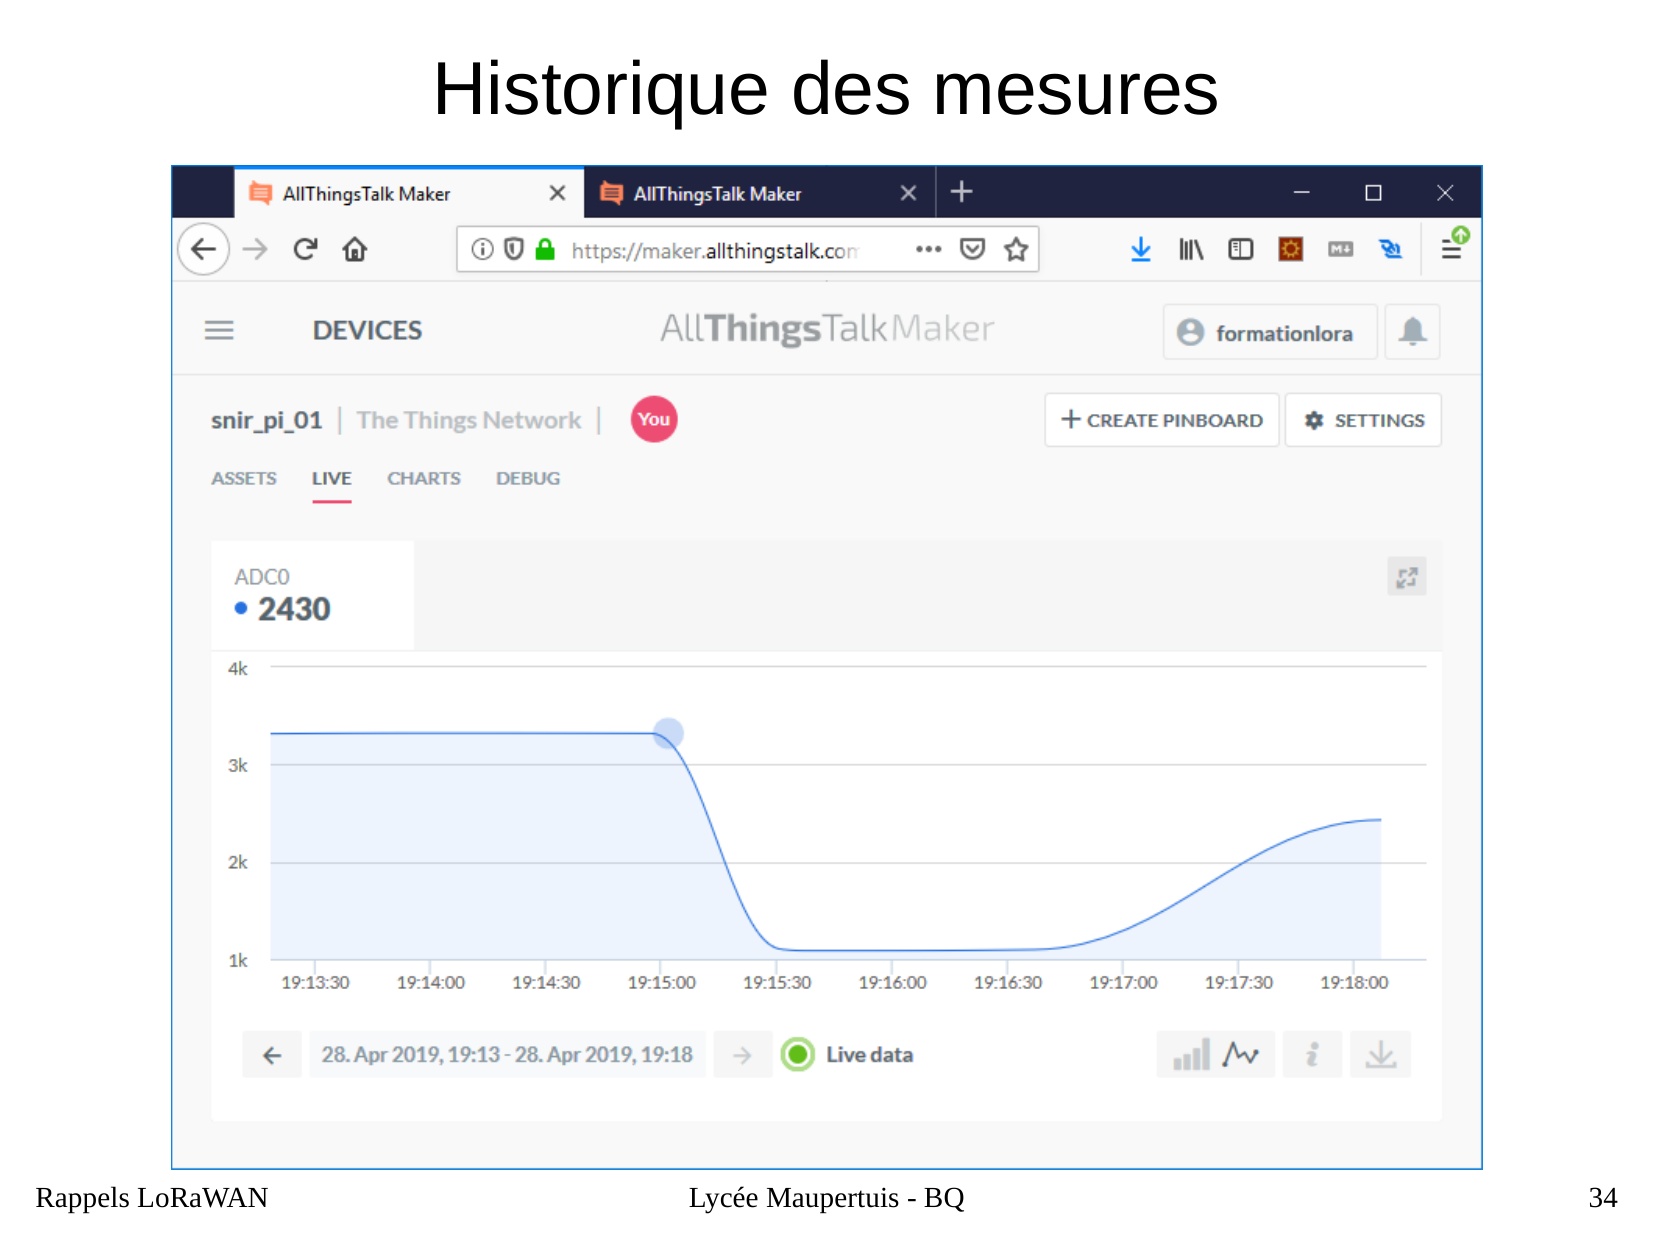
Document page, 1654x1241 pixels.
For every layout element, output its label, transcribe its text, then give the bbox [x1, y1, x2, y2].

picture [171, 165, 1483, 1170]
title Historique des mesures [35, 35, 1619, 142]
